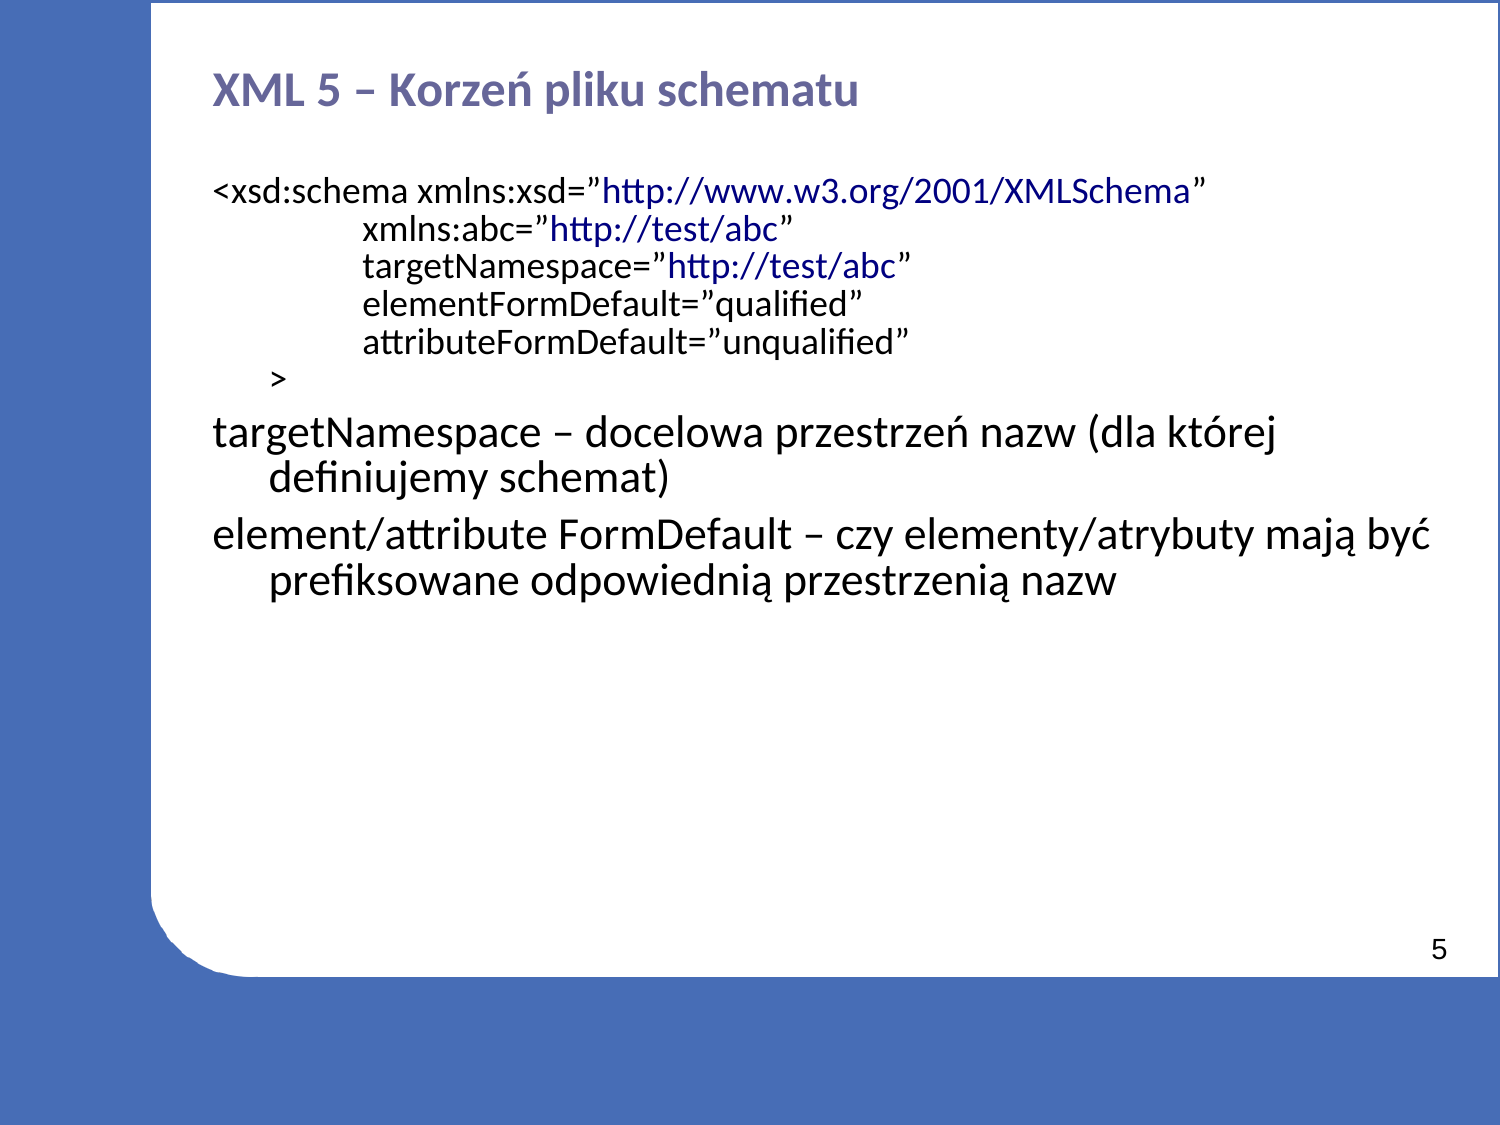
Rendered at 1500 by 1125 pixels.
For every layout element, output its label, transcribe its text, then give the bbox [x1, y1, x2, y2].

list <xsd:schema xmlns:xsd=”http://www.w3.org/2001/XMLSchema” xmlns:abc=”http://test/abc” targetNamespace=”http://test/abc” elementFormDefault=”qualified” attributeFormDefault=”unqualified” > targetNamespace – docelowa przestrzeń nazw (dla której definiujemy schemat) element/attribute FormDefault – czy elementy/atrybuty mają być prefiksowane odpowiednią przestrzenią nazw [212, 174, 1448, 926]
title XML 5 – Korzeń pliku schematu [212, 24, 1447, 164]
picture [0, 0, 1500, 1125]
